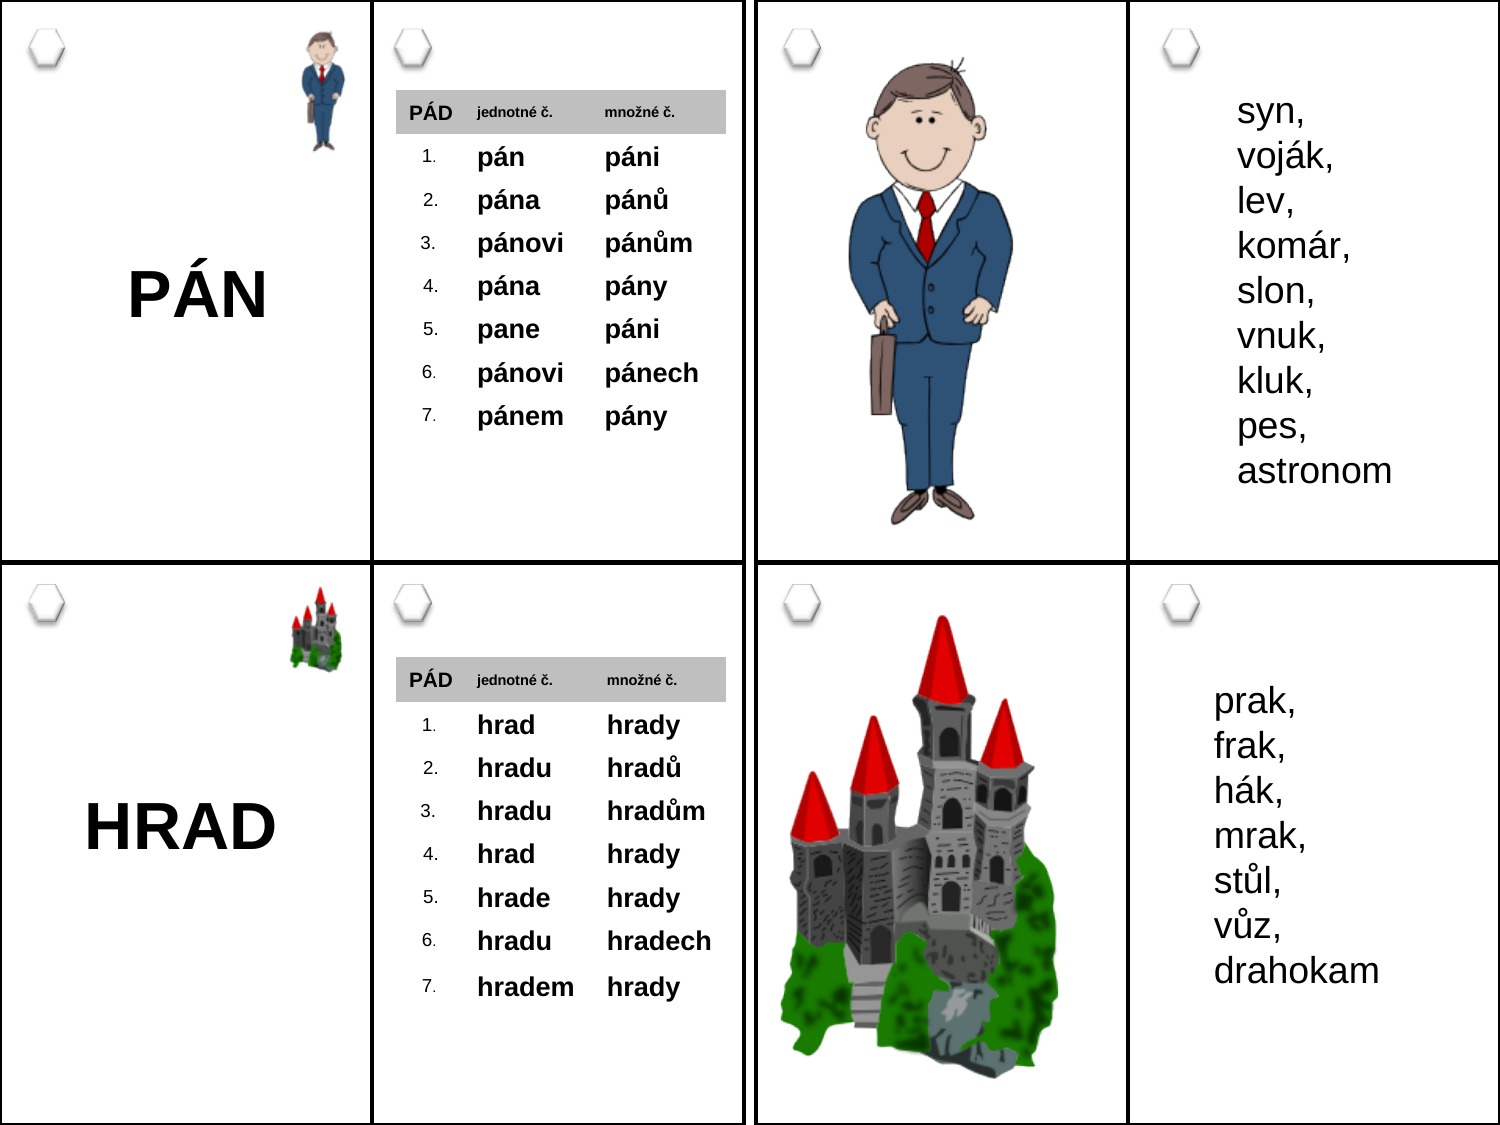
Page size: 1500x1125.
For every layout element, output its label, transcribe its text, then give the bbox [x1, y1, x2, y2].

table_cell pane [466, 306, 594, 350]
table_cell 2. [396, 177, 466, 220]
text_box [755, 0, 1500, 1125]
picture [385, 24, 441, 79]
table_cell pánovi [466, 220, 594, 263]
table_cell hrade [466, 875, 596, 918]
picture [773, 579, 1090, 1087]
picture [774, 24, 830, 79]
table_cell hrady [596, 961, 726, 1009]
table_cell hradu [466, 918, 596, 961]
table_header jednotné č. [466, 90, 594, 134]
text_box [0, 0, 745, 1125]
table_header množné č. [594, 90, 726, 134]
table_cell hradů [596, 745, 726, 788]
table_cell 3. [396, 220, 466, 263]
table_cell 4. [396, 831, 466, 875]
text_box HRAD [70, 774, 293, 871]
text_box syn, voják, lev, komár, slon, vnuk, kluk, pes, astronom [1222, 78, 1412, 499]
table_cell hradu [466, 745, 596, 788]
table_cell hrad [466, 702, 596, 745]
table_cell 3. [396, 788, 466, 831]
picture [19, 579, 74, 635]
table_cell hrady [596, 875, 726, 918]
table_cell pány [594, 393, 726, 436]
picture [19, 24, 74, 79]
text_box prak, frak, hák, mrak, stůl, vůz, drahokam [1198, 668, 1400, 1000]
table_cell pánem [466, 393, 594, 436]
picture [1153, 24, 1209, 79]
table_cell 1. [396, 134, 466, 177]
table_cell pánech [594, 350, 726, 393]
table_cell hradu [466, 788, 596, 831]
table_cell páni [594, 134, 726, 177]
table_cell hrady [596, 702, 726, 745]
picture [1153, 579, 1209, 635]
table_cell pánovi [466, 350, 594, 393]
table_cell 2. [396, 745, 466, 788]
table_cell hradech [596, 918, 726, 961]
table_cell 6. [396, 918, 466, 961]
picture [844, 54, 1037, 530]
table_cell hrad [466, 831, 596, 875]
table_header PÁD [396, 90, 466, 134]
text_box PÁN [113, 243, 284, 339]
table_header jednotné č. [466, 657, 596, 702]
table_cell 1. [396, 702, 466, 745]
table_header PÁD [396, 657, 466, 702]
table_cell hradům [596, 788, 726, 831]
table_cell páni [594, 306, 726, 350]
table_cell 5. [396, 306, 466, 350]
table_cell hrady [596, 831, 726, 875]
table_cell pána [466, 177, 594, 220]
picture [289, 586, 348, 674]
table_cell pány [594, 263, 726, 306]
table_cell pán [466, 134, 594, 177]
table_cell 5. [396, 875, 466, 918]
table_header množné č. [596, 657, 726, 702]
table_cell 7. [396, 961, 466, 1009]
table_cell 4. [396, 263, 466, 306]
table_cell pána [466, 263, 594, 306]
table_cell hradem [466, 961, 596, 1009]
table_cell pánům [594, 220, 726, 263]
table_cell pánů [594, 177, 726, 220]
table_cell 7. [396, 393, 466, 436]
table_cell 6. [396, 350, 466, 393]
picture [385, 579, 441, 635]
picture [301, 30, 351, 153]
